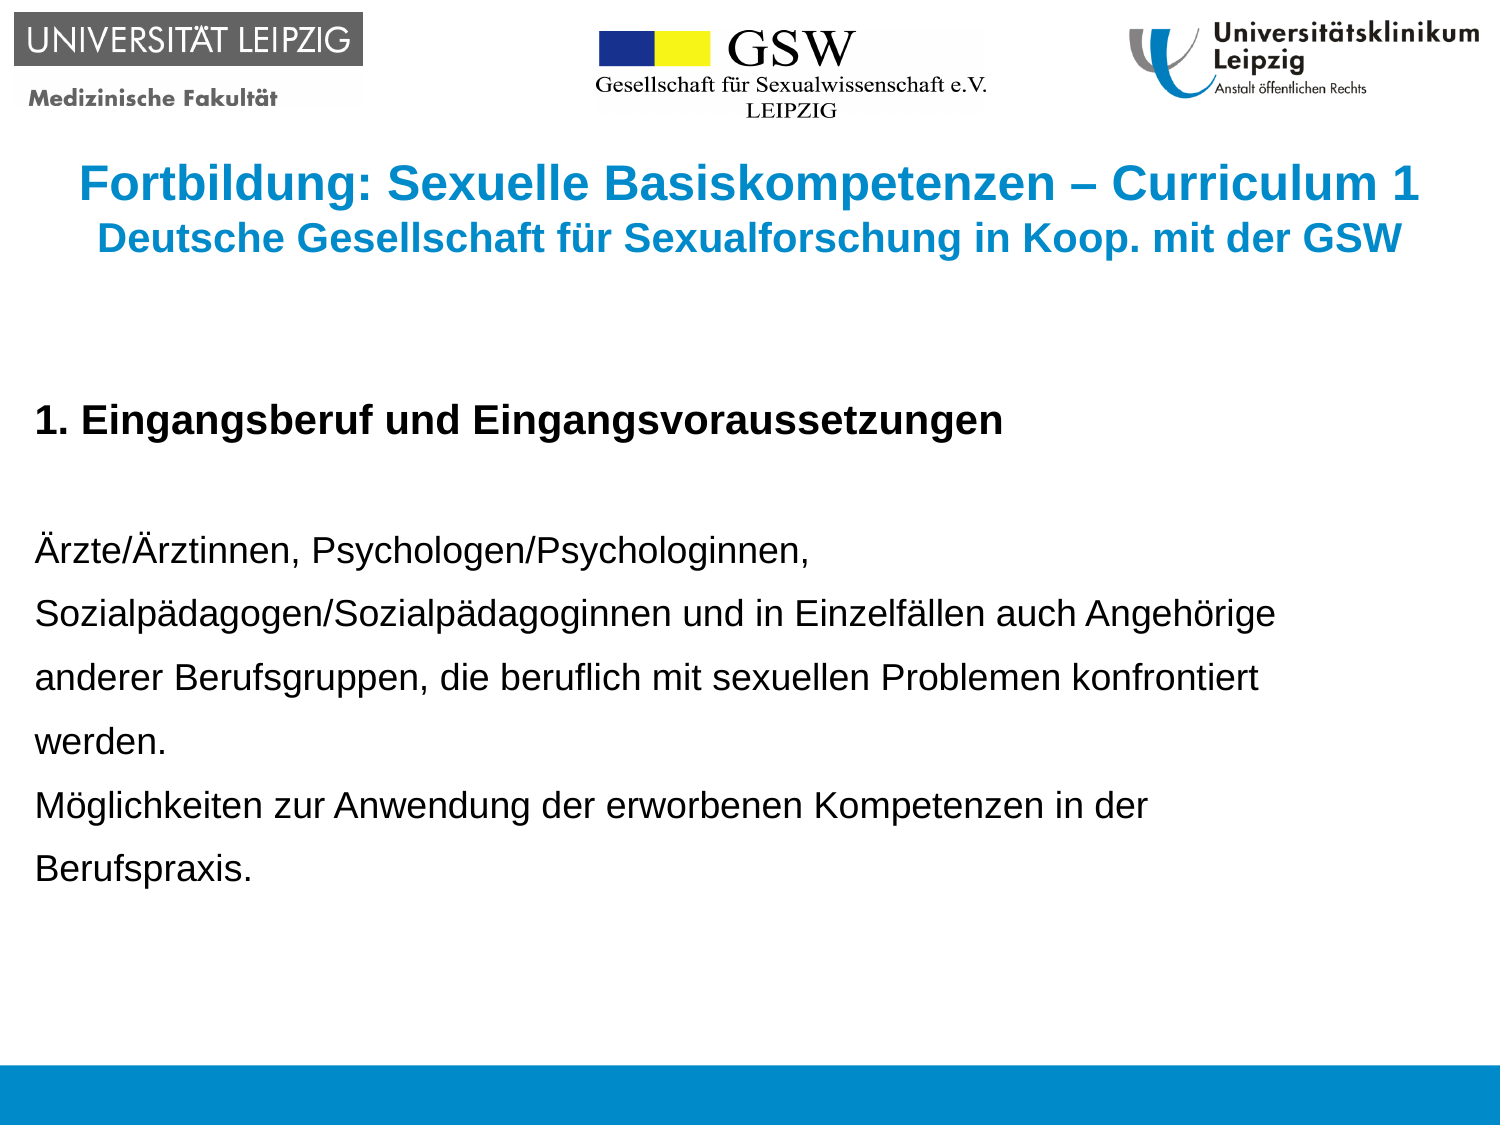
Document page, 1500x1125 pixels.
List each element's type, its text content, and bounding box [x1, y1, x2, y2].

picture [14, 12, 363, 106]
picture [596, 30, 986, 118]
picture [1126, 18, 1481, 101]
list 1. Eingangsberuf und Eingangsvoraussetzungen Ärzte/Ärztinnen, Psychologen/Psychologinnen, Sozialpädagogen/Sozialpädagoginnen und in Einzelfällen auch Angehörige anderer Berufsgruppen, die beruflich mit sexuellen Problemen konfrontiert werden. Möglichkeiten zur Anwendung der erworbenen Kompetenzen in der Berufspraxis. [19, 385, 1470, 1041]
title Fortbildung: Sexuelle Basiskompetenzen – Curriculum 1 Deutsche Gesellschaft für Sexualforschung in Koop. mit der GSW [64, 137, 1436, 275]
